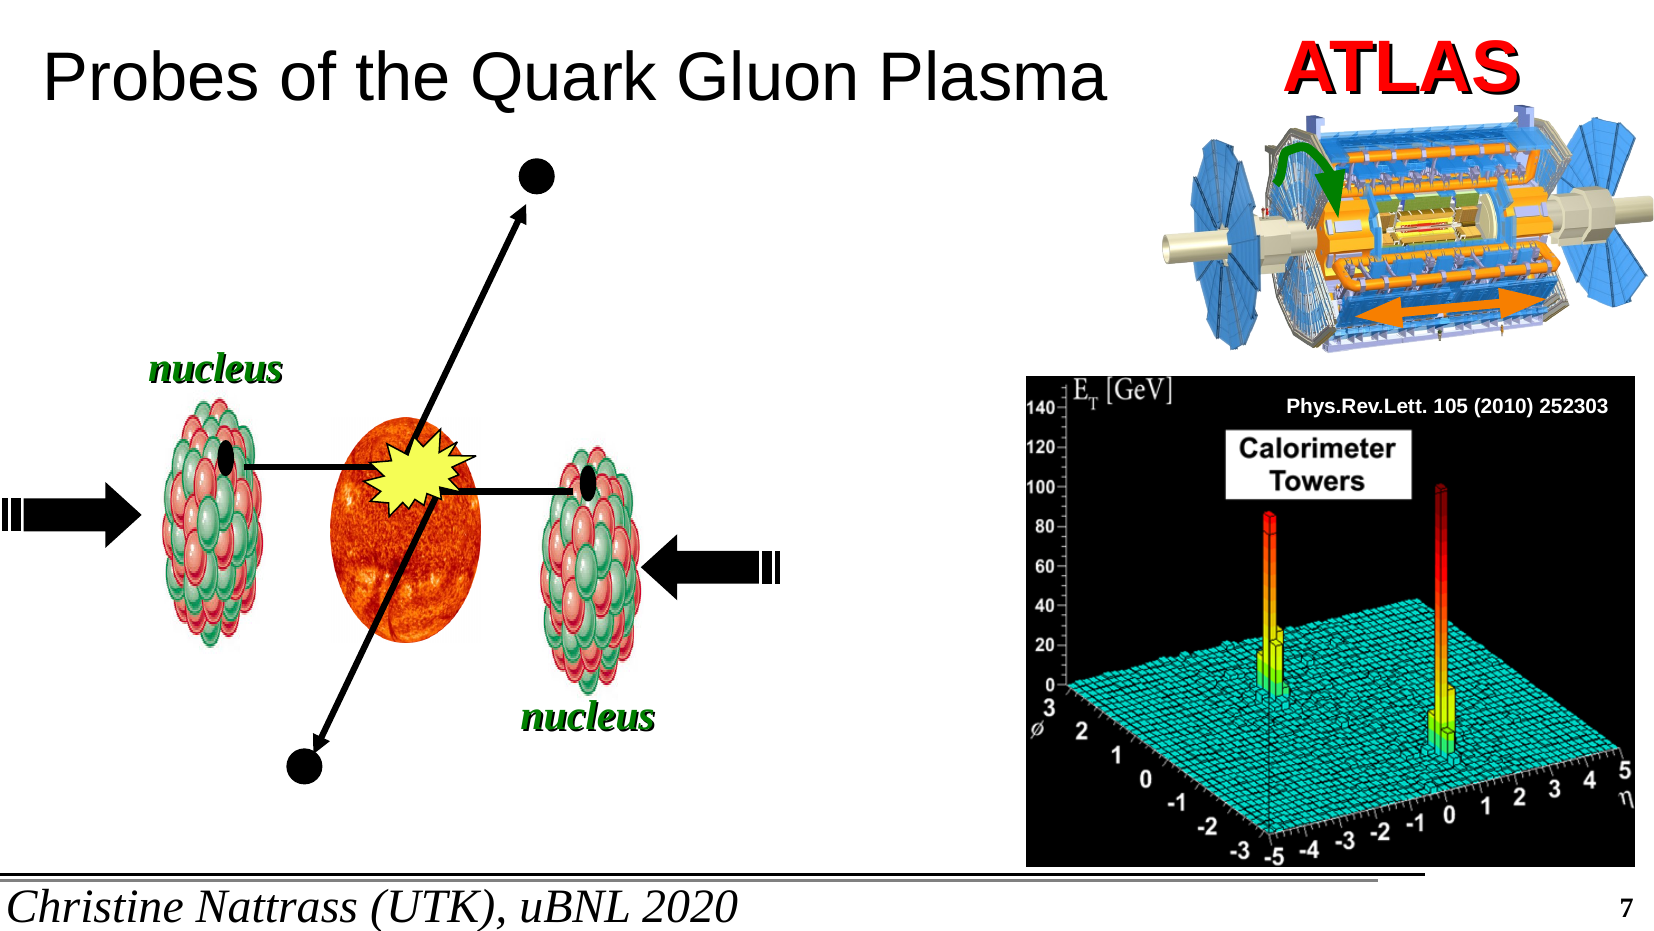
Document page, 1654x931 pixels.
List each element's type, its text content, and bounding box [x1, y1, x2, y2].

text_box [3, 499, 7, 531]
picture [418, 417, 481, 488]
text_box [519, 159, 554, 194]
text_box [762, 552, 771, 583]
picture [538, 431, 644, 685]
text_box [580, 466, 596, 501]
text_box [641, 535, 759, 599]
title Probes of the Quark Gluon Plasma [29, 15, 1122, 139]
text_box [218, 440, 234, 476]
picture [1026, 37, 1654, 867]
text_box [11, 499, 20, 531]
text_box [363, 429, 477, 517]
text_box [775, 552, 780, 583]
picture [371, 495, 481, 643]
picture [330, 470, 432, 643]
text_box nucleus [133, 336, 298, 399]
text_box Phys.Rev.Lett. 105 (2010) 252303 [1271, 387, 1650, 426]
picture [160, 399, 266, 654]
text_box [287, 749, 322, 784]
text_box nucleus [505, 685, 670, 747]
text_box ATLAS [1211, 18, 1593, 115]
text_box [24, 483, 141, 547]
picture [330, 417, 420, 464]
